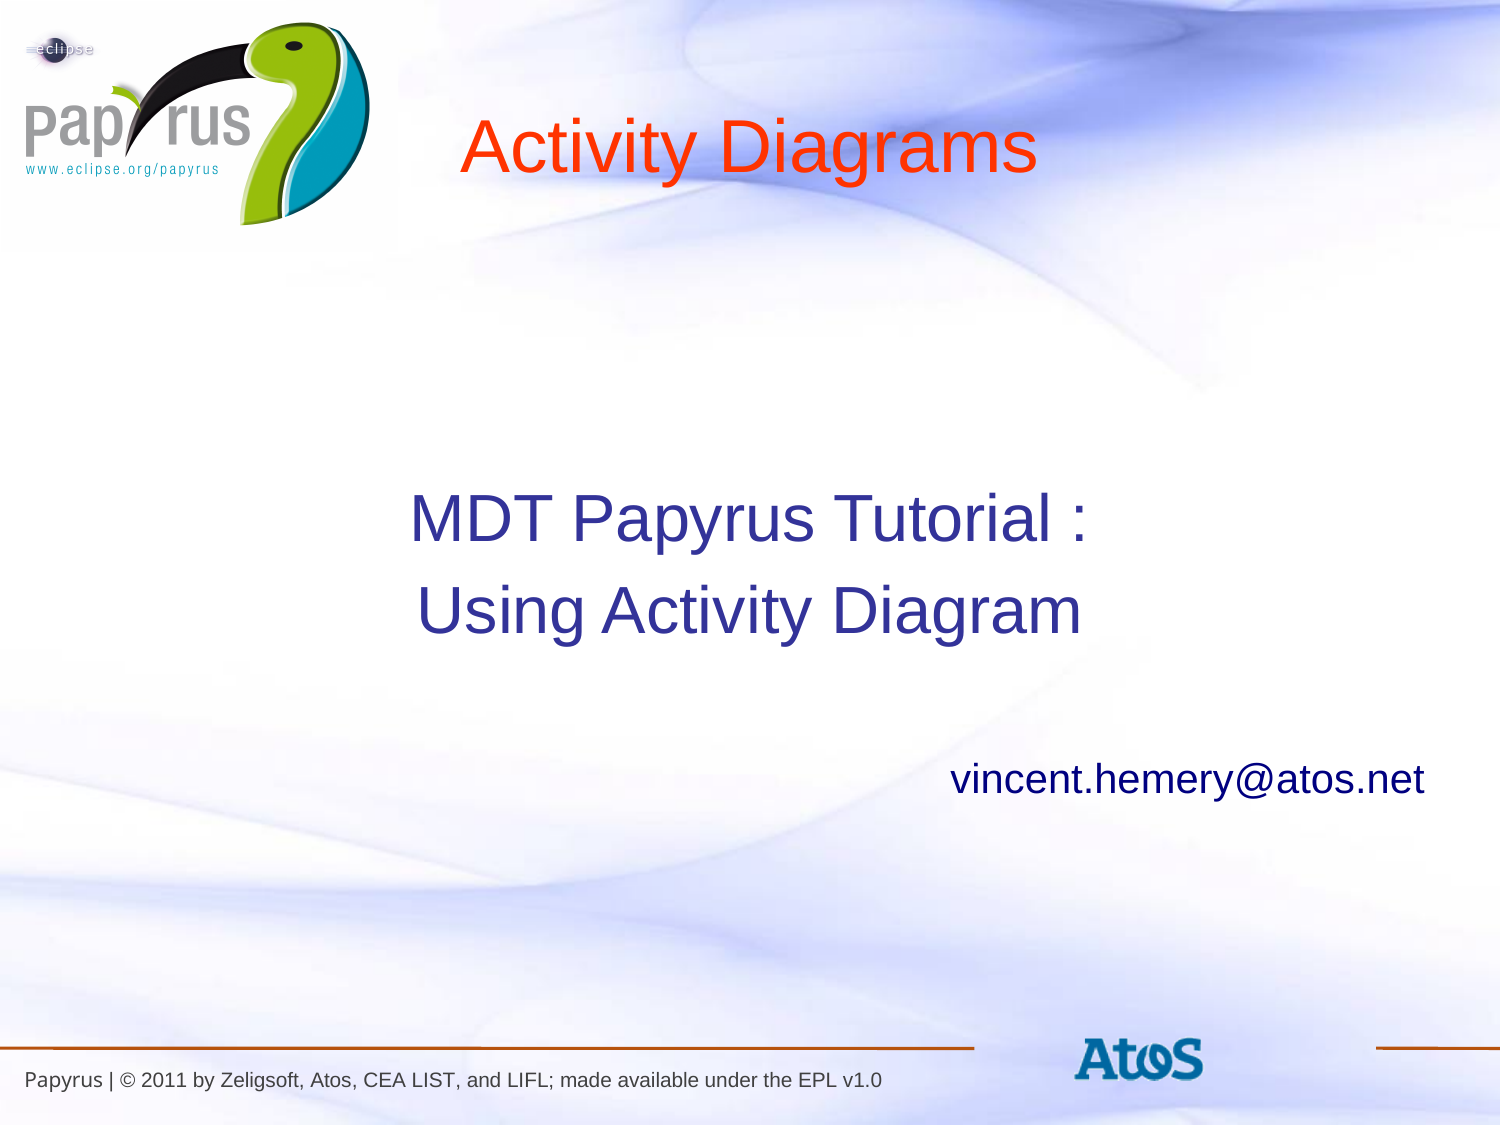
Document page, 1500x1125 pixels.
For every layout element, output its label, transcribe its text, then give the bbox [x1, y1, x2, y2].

subtitle MDT Papyrus Tutorial : Using Activity Diagram vincent.hemery@atos.net [75, 270, 1425, 1014]
title Activity Diagrams [75, 52, 1425, 241]
picture [0, 0, 1500, 1125]
